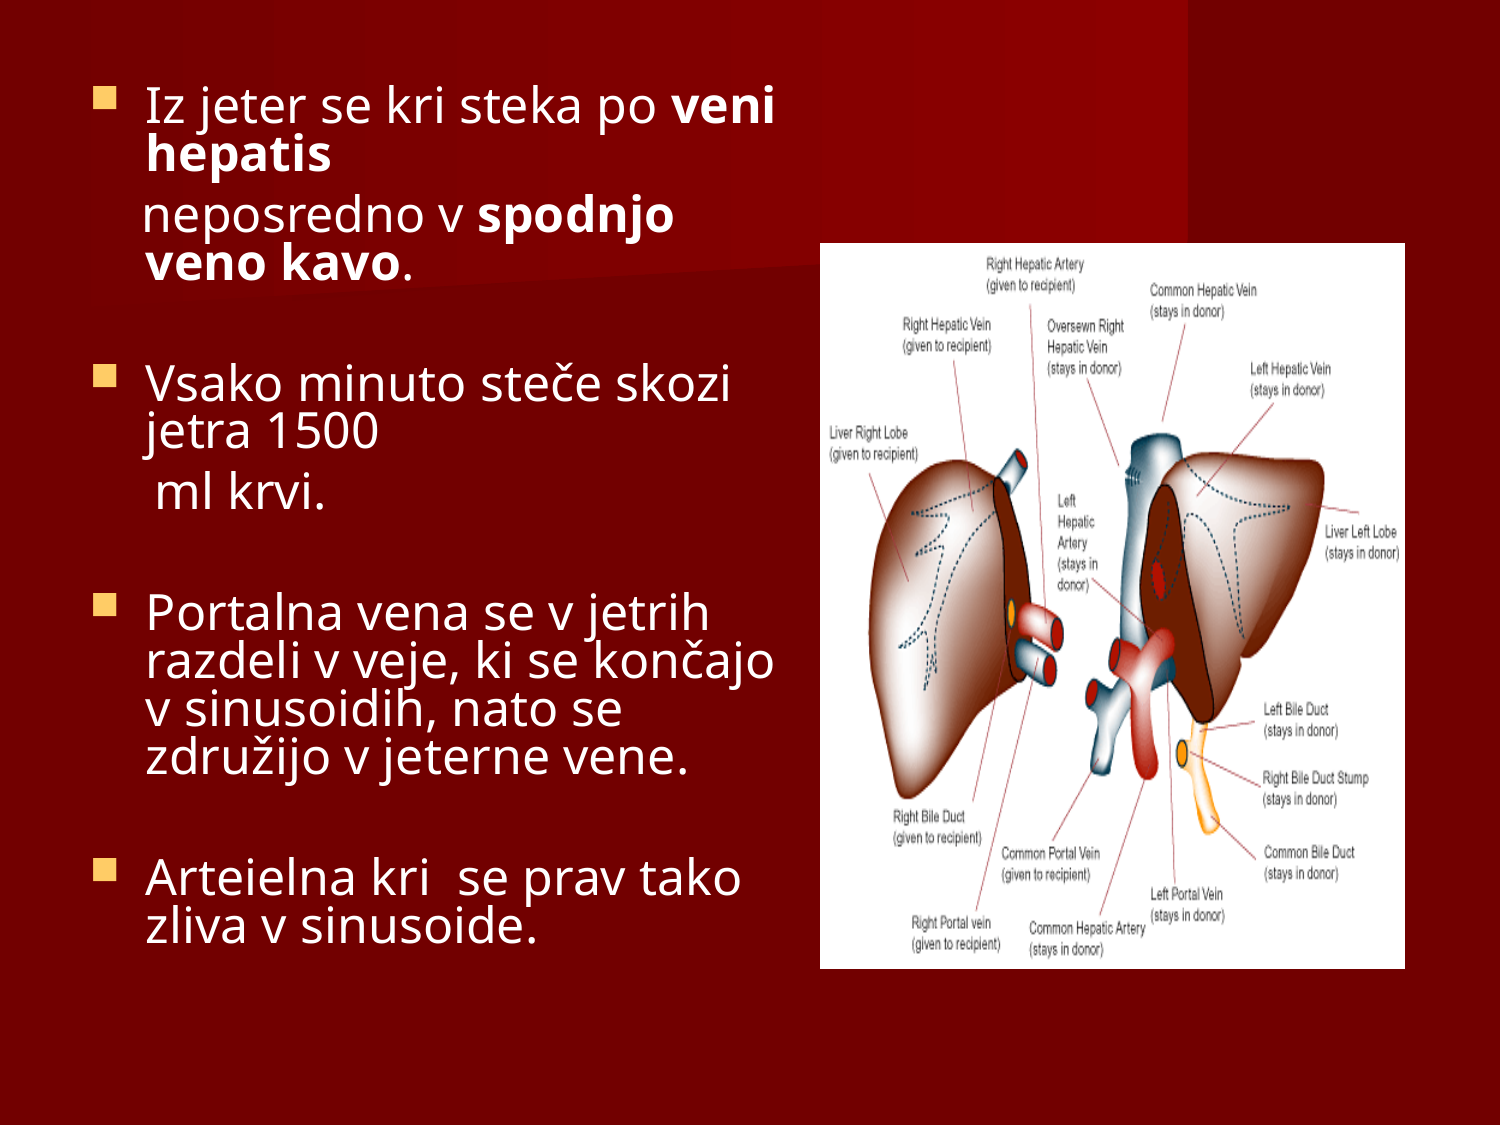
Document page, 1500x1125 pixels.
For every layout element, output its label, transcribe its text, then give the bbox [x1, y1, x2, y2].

text_box Iz jeter se kri steka po veni hepatis neposredno v spodnjo veno kavo. Vsako minuto steče skozi jetra 1500 ml krvi. Portalna vena se v jetrih razdeli v veje, ki se končajo v sinusoidih, nato se združijo v jeterne vene. Arteielna kri se prav tako zliva v sinusoide. [75, 78, 810, 1000]
picture [820, 243, 1405, 969]
